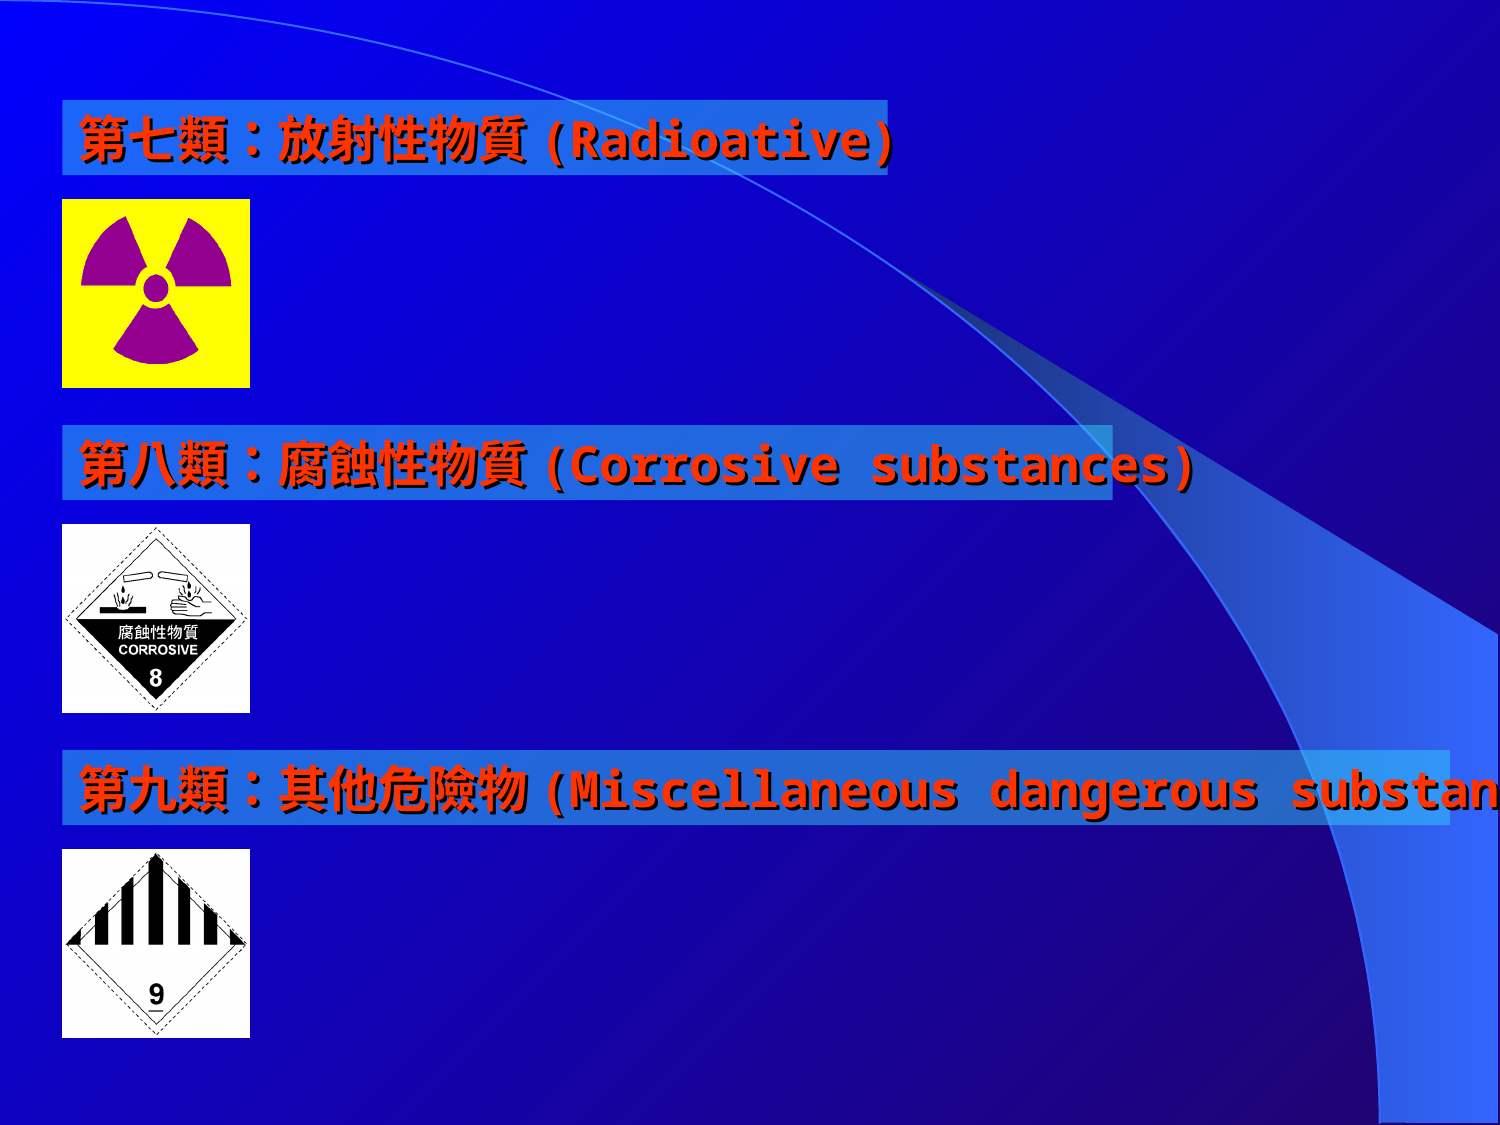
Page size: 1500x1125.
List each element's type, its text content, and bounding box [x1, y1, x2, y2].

text_box 第八類：腐蝕性物質(Corrosive substances) [62, 425, 1113, 500]
text_box 第七類：放射性物質(Radioative) [62, 100, 888, 175]
picture [62, 525, 250, 713]
picture [62, 849, 250, 1038]
picture [62, 200, 250, 388]
text_box 第九類：其他危險物(Miscellaneous dangerous substances) [62, 750, 1450, 825]
